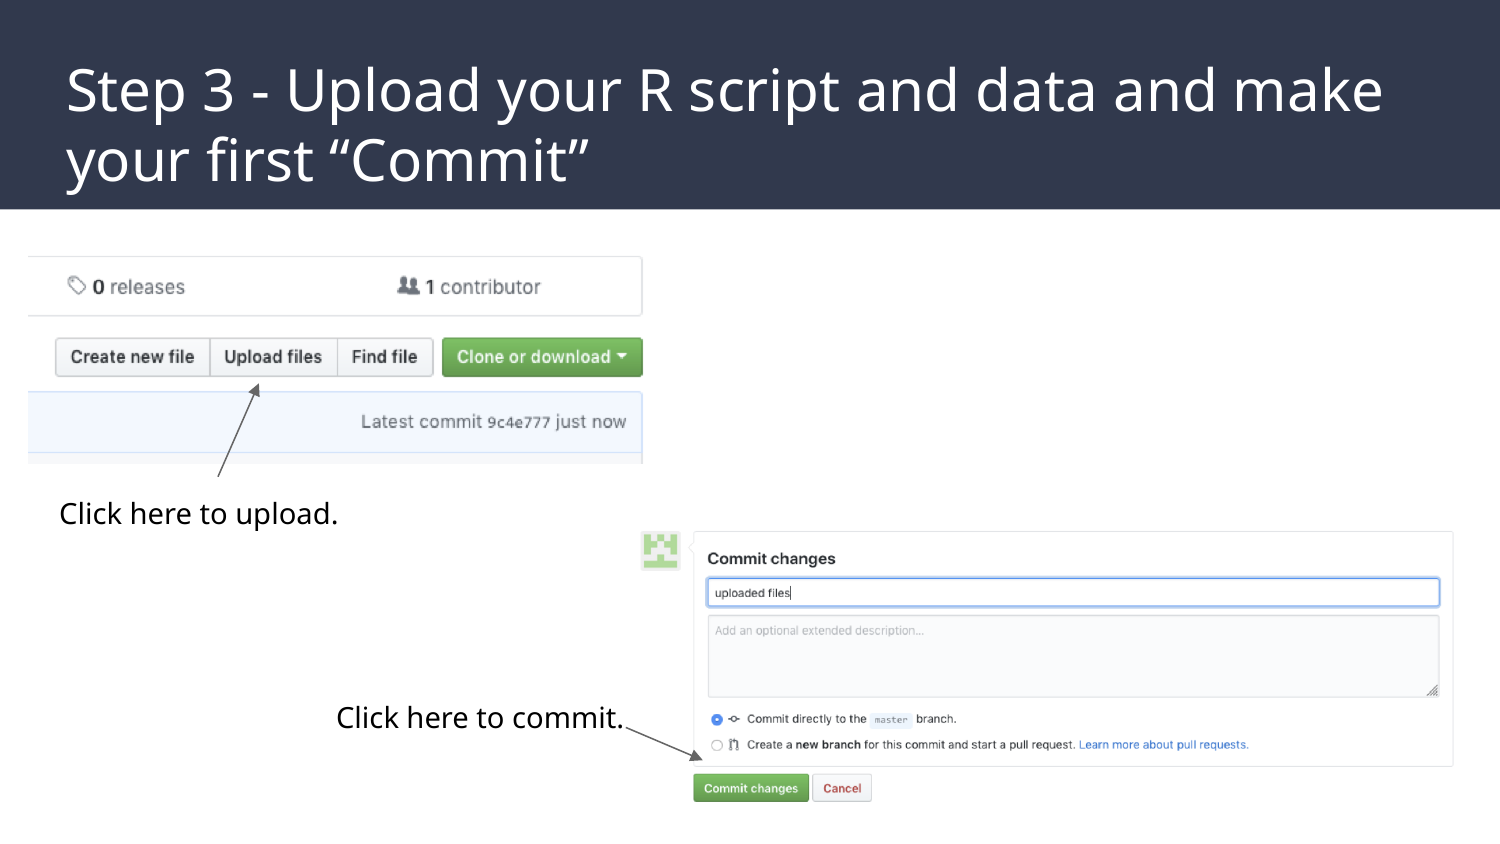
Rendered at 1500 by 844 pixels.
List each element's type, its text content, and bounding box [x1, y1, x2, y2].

text_box Click here to upload. [44, 480, 552, 583]
picture [28, 240, 662, 464]
title Step 3 - Upload your R script and data and make your first “Commit” [51, 37, 1449, 141]
text_box Click here to commit. [321, 684, 679, 767]
picture [632, 520, 1474, 818]
